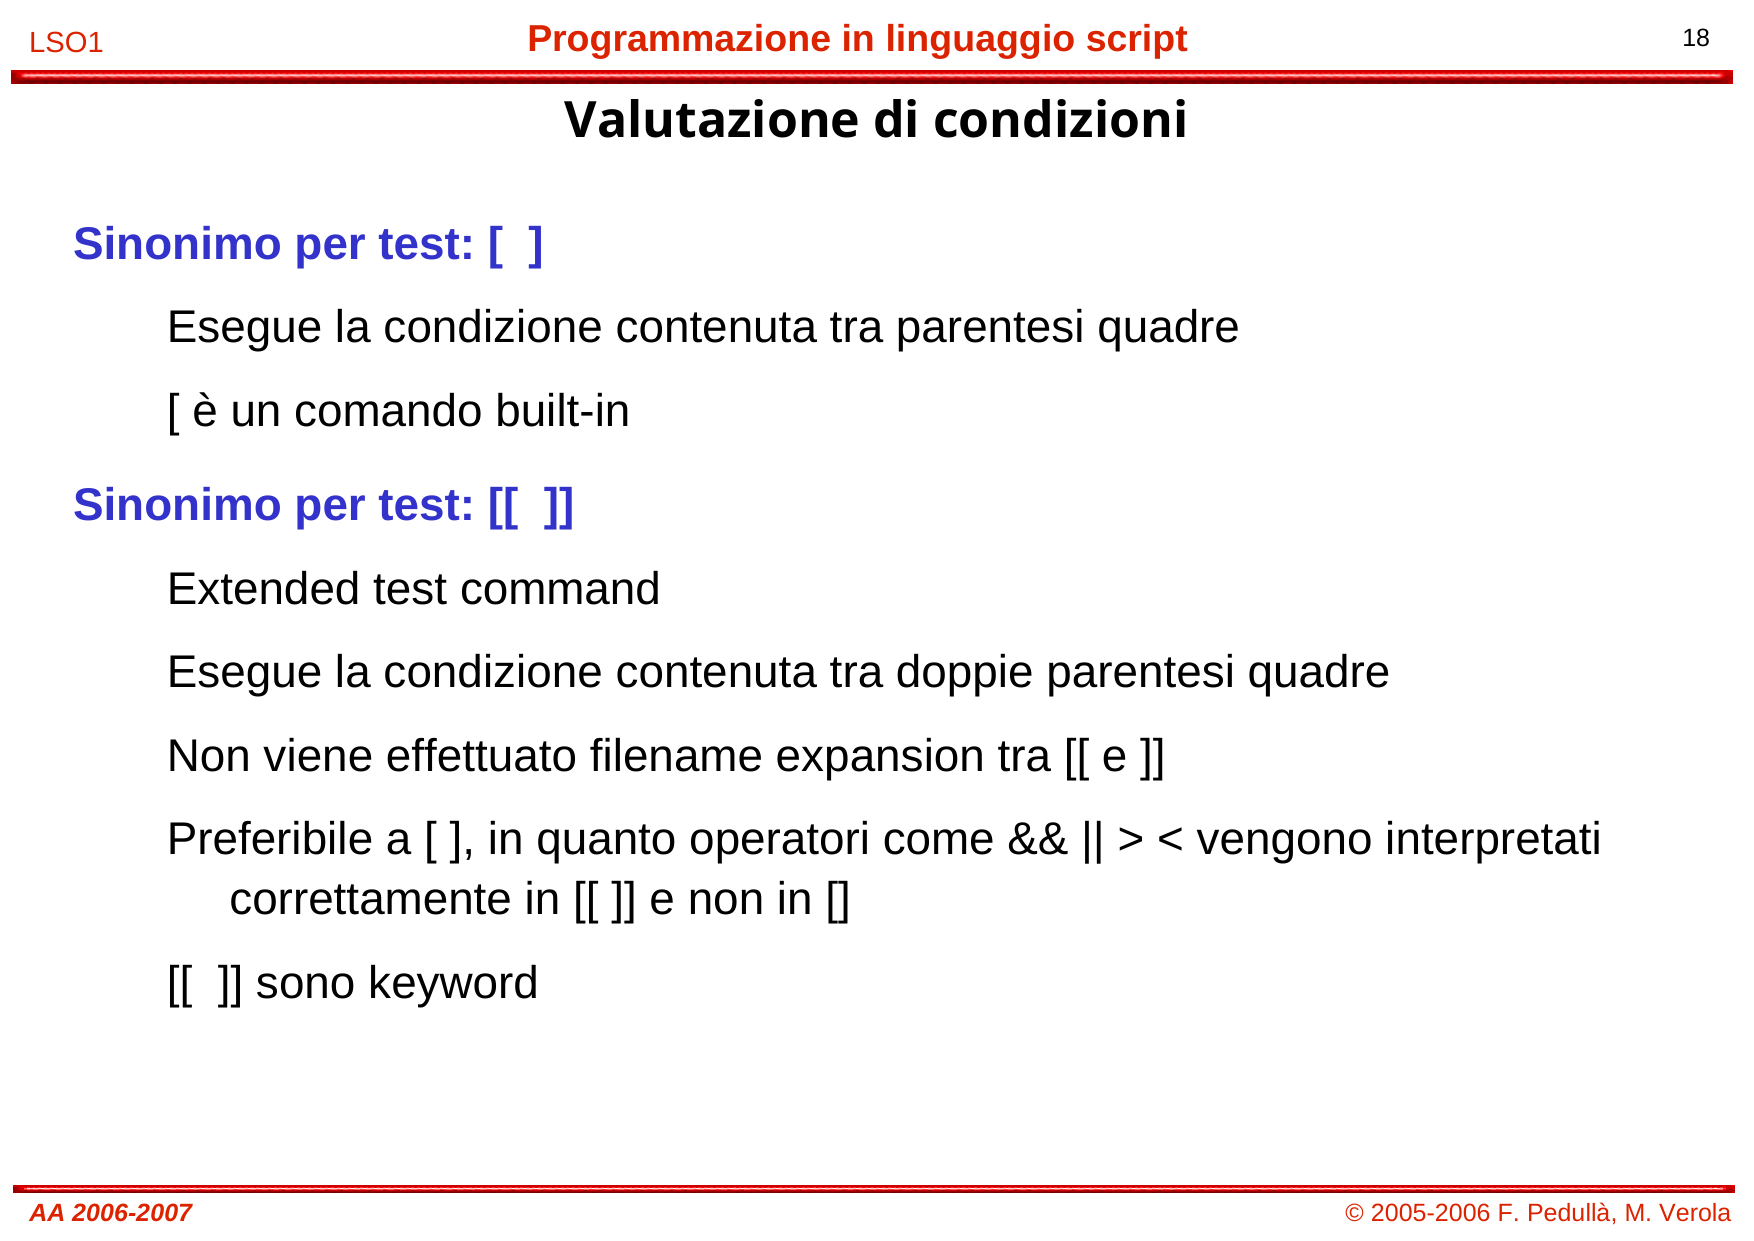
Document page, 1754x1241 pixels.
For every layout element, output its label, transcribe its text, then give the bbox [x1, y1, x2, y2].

title Valutazione di condizioni [520, 72, 1233, 168]
picture [11, 70, 1733, 84]
picture [13, 1185, 1735, 1193]
list Sinonimo per test: [ ] Esegue la condizione contenuta tra parentesi quadre [ è un comando built-in Sinonimo per test: [[ ]] Extended test command Esegue la condizione contenuta tra doppie parentesi quadre Non viene effettuato filename expansion tra [[ e ]] Preferibile a [ ], in quanto operatori come && || > < vengono interpretati correttamente in [[ ]] e non in [] [[ ]] sono keyword [58, 206, 1696, 1086]
